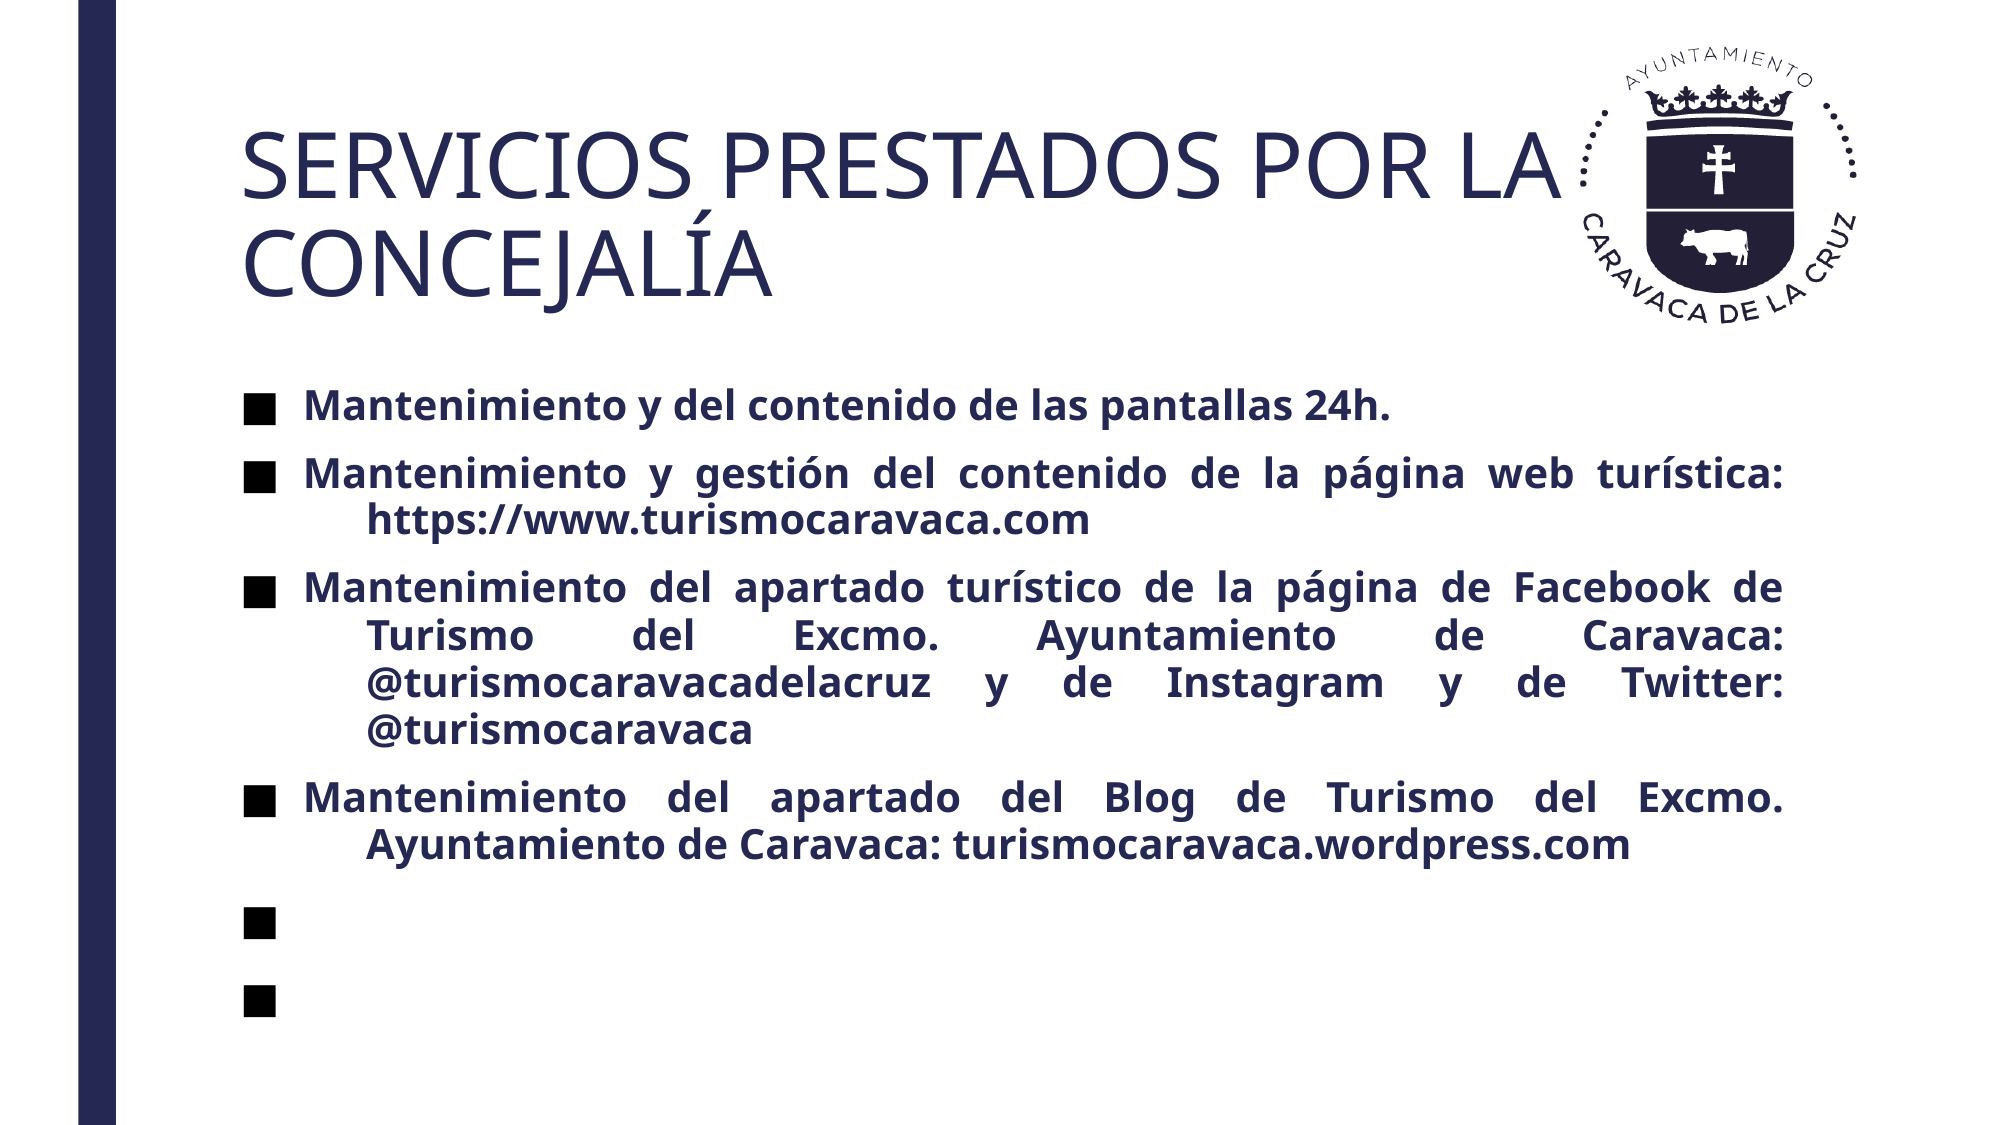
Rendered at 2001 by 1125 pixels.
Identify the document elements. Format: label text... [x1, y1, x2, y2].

picture [1573, 44, 1864, 331]
title SERVICIOS PRESTADOS POR LA CONCEJALÍA [225, 112, 1801, 357]
list Mantenimiento y del contenido de las pantallas 24h. Mantenimiento y gestión del contenido de la página web turística: https://www.turismocaravaca.com Mantenimiento del apartado turístico de la página de Facebook de Turismo del Excmo. Ayuntamiento de Caravaca: @turismocaravacadelacruz y de Instagram y de Twitter: @turismocaravaca Mantenimiento del apartado del Blog de Turismo del Excmo. Ayuntamiento de Caravaca: turismocaravaca.wordpress.com [225, 375, 1801, 963]
